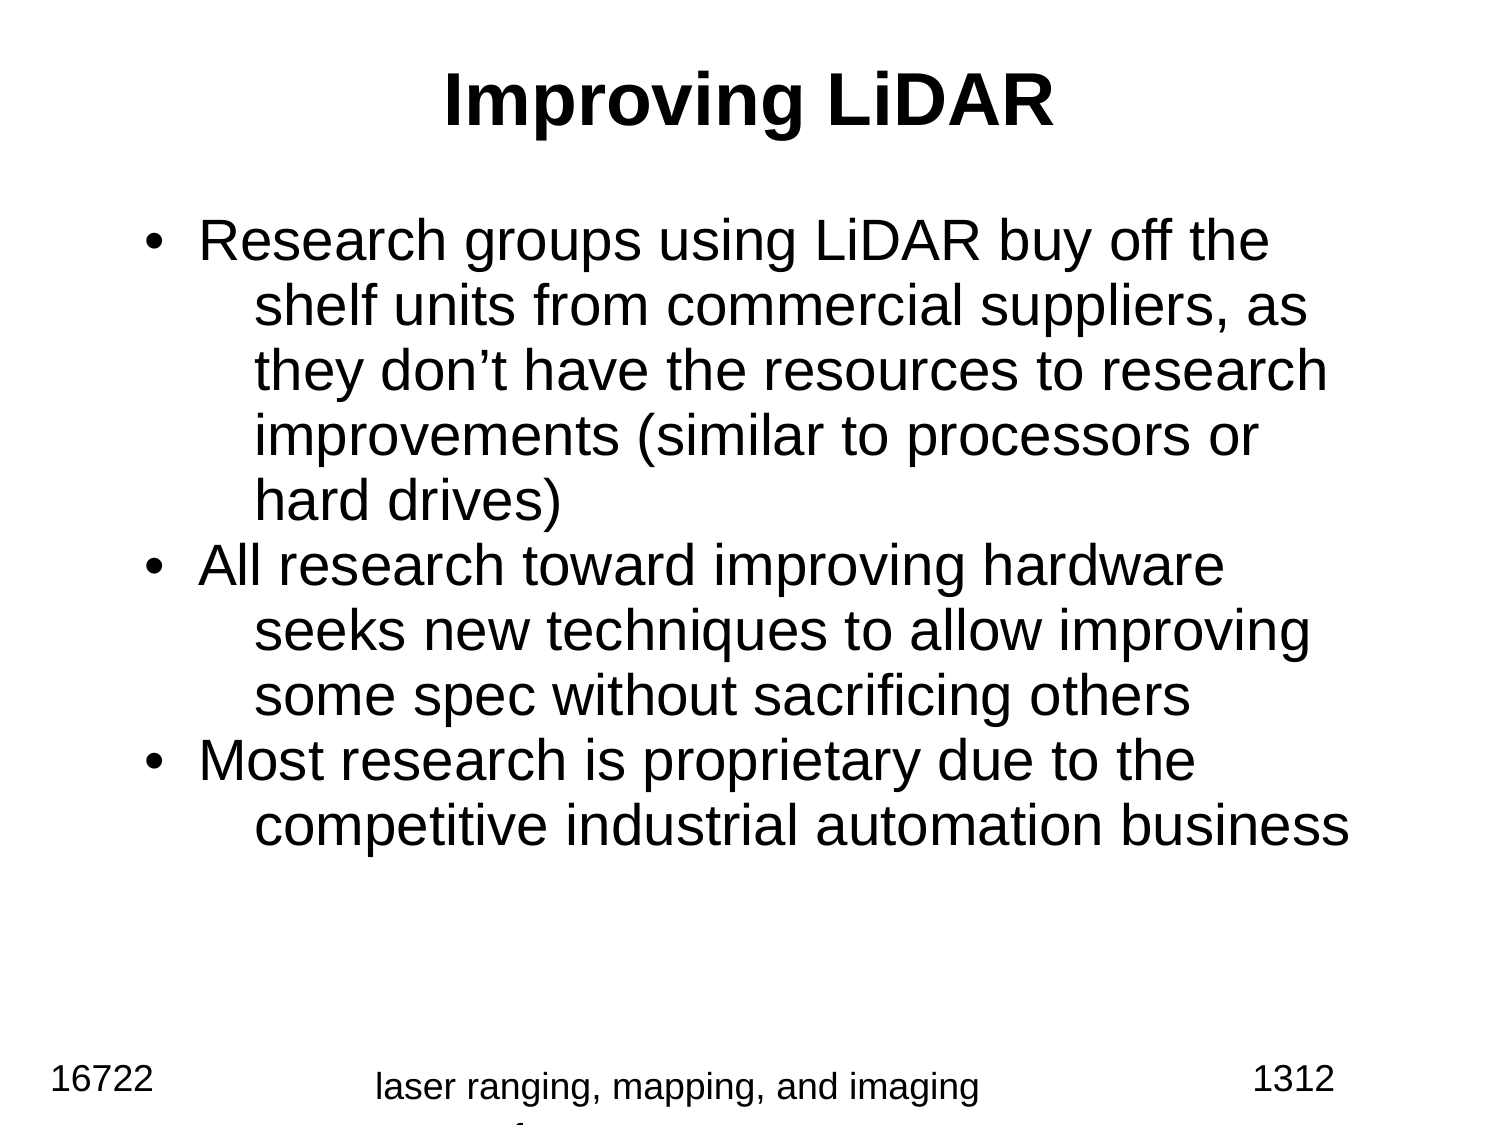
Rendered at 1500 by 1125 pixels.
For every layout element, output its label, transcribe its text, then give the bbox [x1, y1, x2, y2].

footer laser ranging, mapping, and imaging systems for exploration robots [350, 1050, 1100, 1100]
slide_number <number>12 [1237, 1050, 1425, 1100]
slide_number 16722 [24, 1050, 350, 1100]
list Research groups using LiDAR buy off the shelf units from commercial suppliers, as they don’t have the resources to research improvements (similar to processors or hard drives) All research toward improving hardware seeks new techniques to allow improving some spec without sacrificing others Most research is proprietary due to the competitive industrial automation business [112, 200, 1375, 1000]
title Improving LiDAR [24, 37, 1475, 163]
